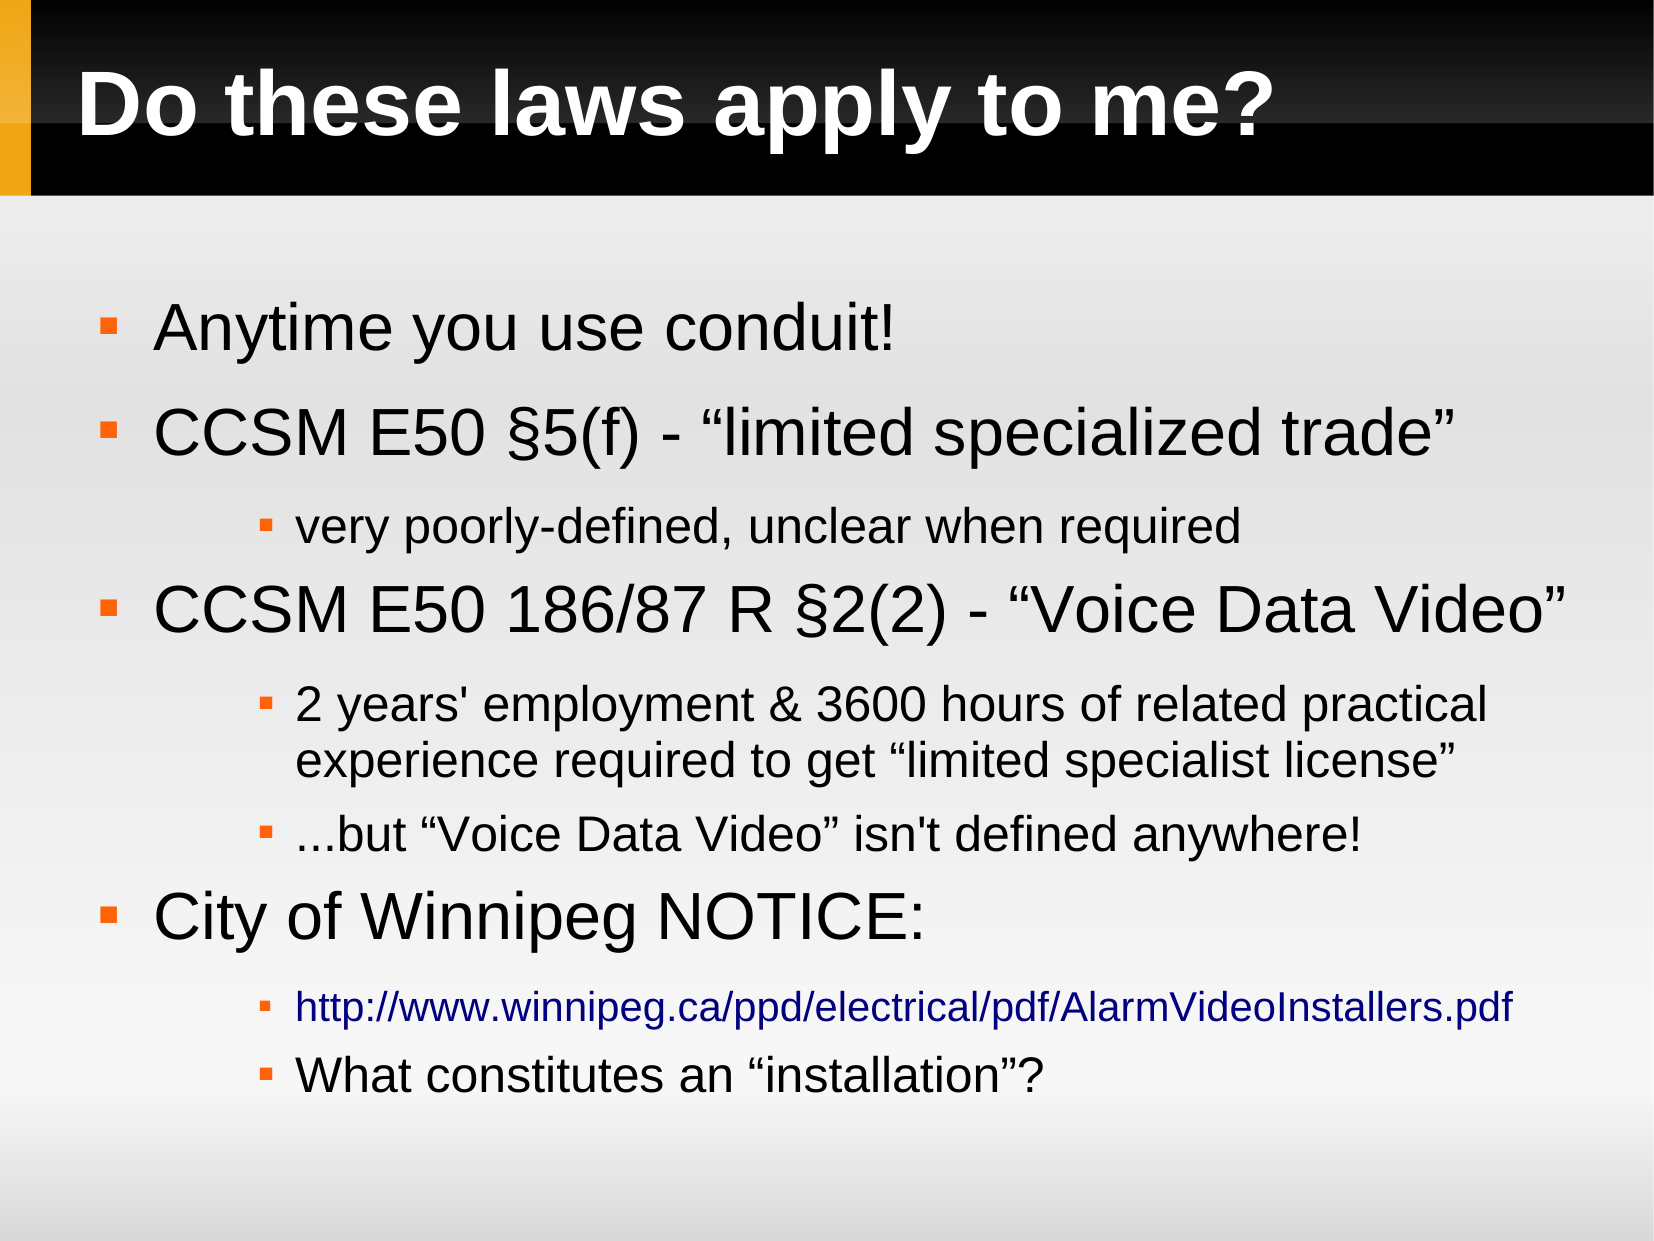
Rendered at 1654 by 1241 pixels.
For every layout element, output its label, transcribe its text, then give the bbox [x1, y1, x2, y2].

list Anytime you use conduit! CCSM E50 §5(f) - “limited specialized trade” very poorly-defined, unclear when required CCSM E50 186/87 R §2(2) - “Voice Data Video” 2 years' employment & 3600 hours of related practical experience required to get “limited specialist license” ...but “Voice Data Video” isn't defined anywhere! City of Winnipeg NOTICE: http://www.winnipeg.ca/ppd/electrical/pdf/AlarmVideoInstallers.pdf What constitutes an “installation”? [82, 290, 1571, 1178]
title Do these laws apply to me? [76, 0, 1565, 208]
picture [0, 0, 1654, 1241]
